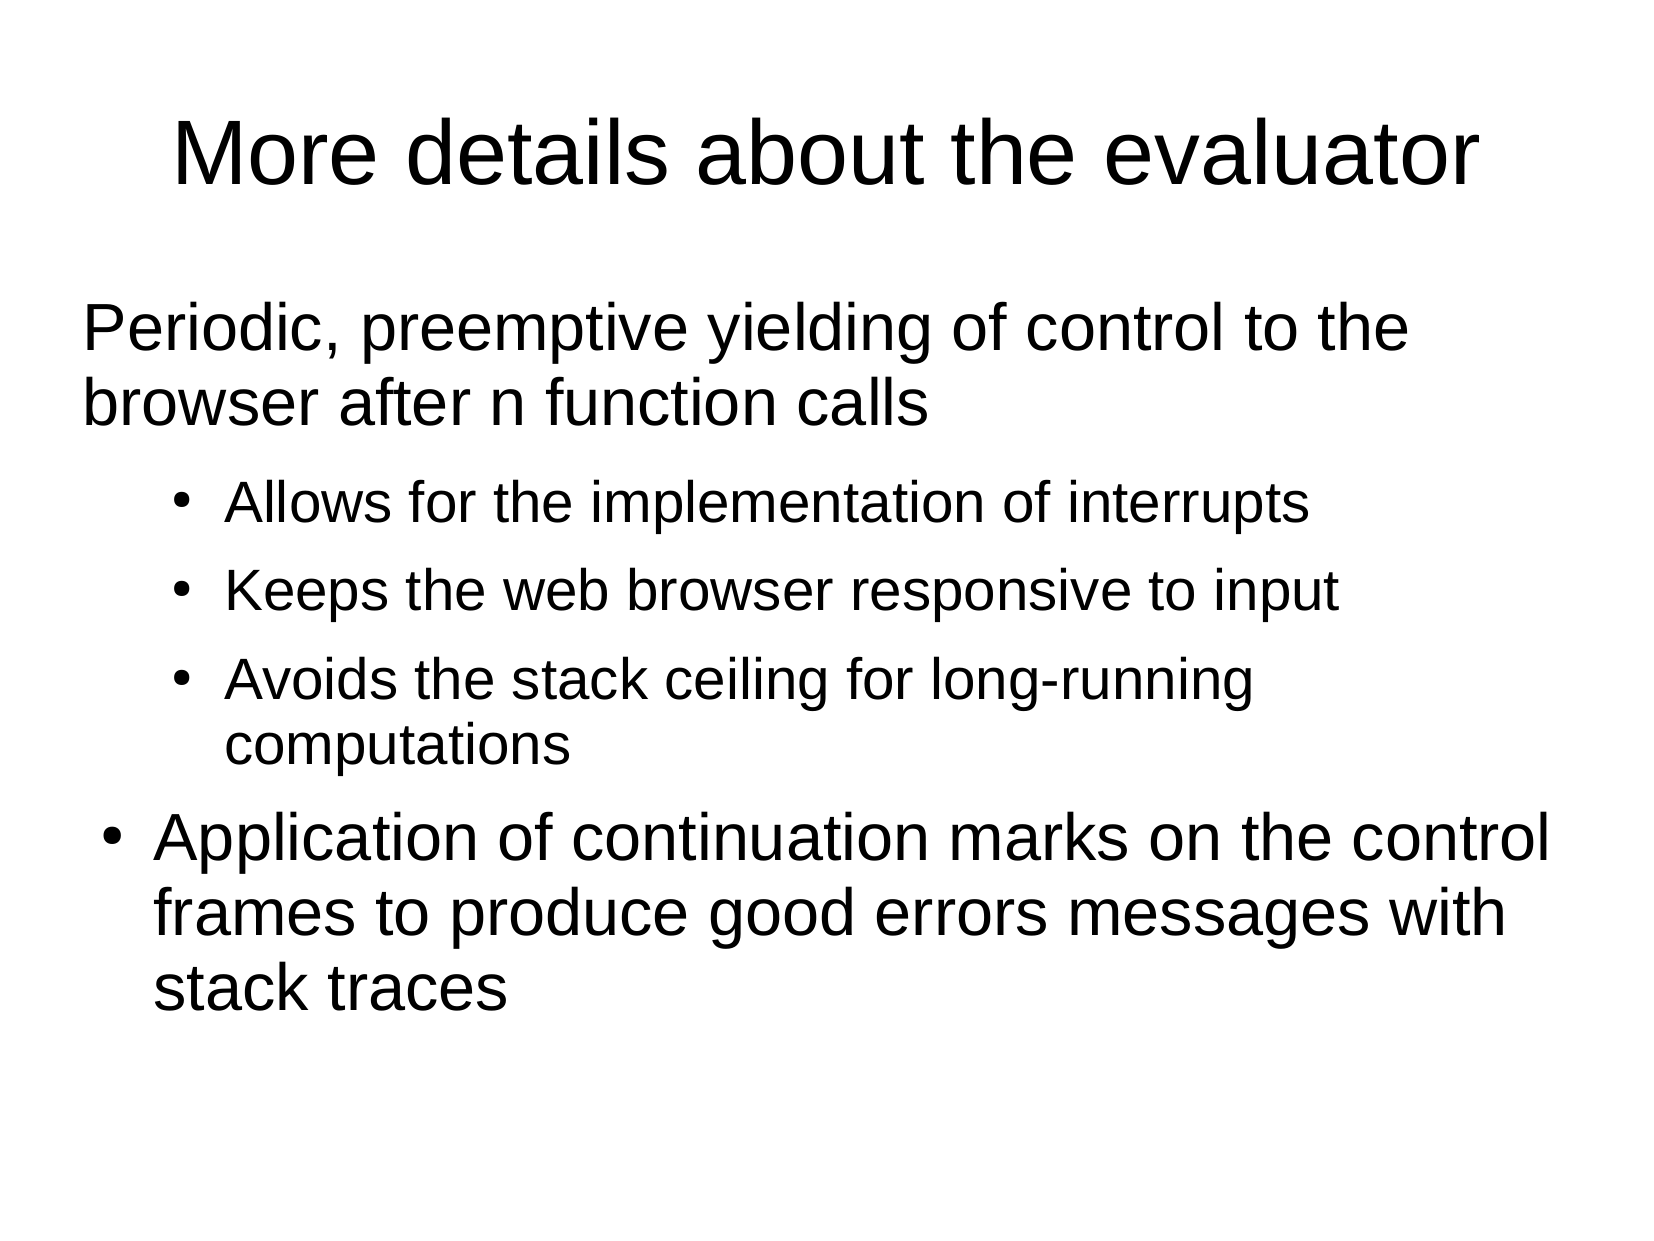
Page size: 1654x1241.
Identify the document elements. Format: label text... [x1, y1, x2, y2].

list Periodic, preemptive yielding of control to the browser after n function calls Allows for the implementation of interrupts Keeps the web browser responsive to input Avoids the stack ceiling for long-running computations Application of continuation marks on the control frames to produce good errors messages with stack traces [82, 290, 1571, 1109]
title More details about the evaluator [82, 56, 1571, 250]
